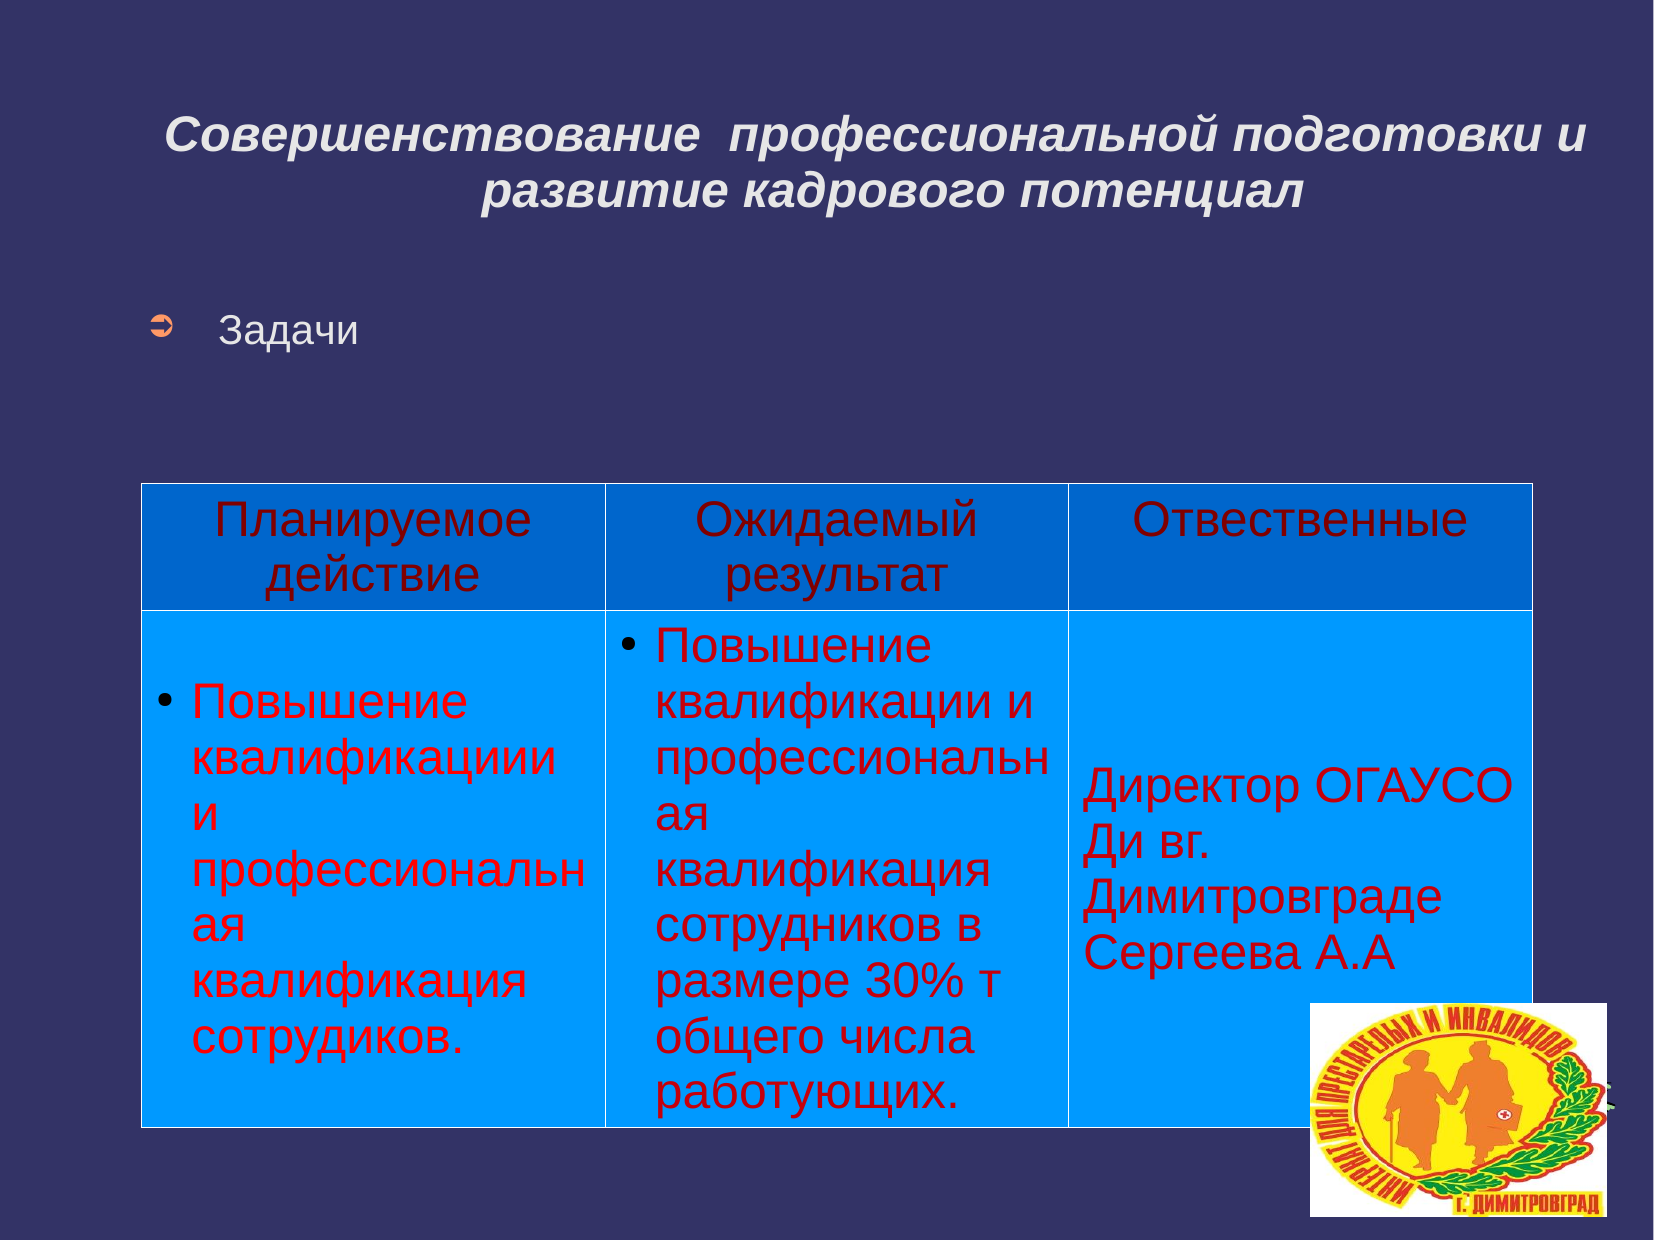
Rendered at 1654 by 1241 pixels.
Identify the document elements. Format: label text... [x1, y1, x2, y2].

table_header Планируемое действие [142, 484, 605, 610]
table_cell Повышение квалификациии и профессиональная квалификация сотрудиков. [142, 611, 605, 1127]
table_header Отвественные [1069, 484, 1532, 610]
table_cell Директор ОГАУСО Ди вг. Димитровграде Сергеева А.А [1069, 611, 1532, 1127]
table_cell Повышение квалификации и профессиональная квалификация сотрудников в размере 30% т общего числа работующих. [606, 611, 1068, 1127]
text_box Задачи [135, 307, 827, 376]
title Совершенствование профессиональной подготовки и развитие кадрового потенциал [121, 70, 1630, 309]
table_header Ожидаемый результат [606, 484, 1068, 610]
picture [1310, 1003, 1607, 1217]
